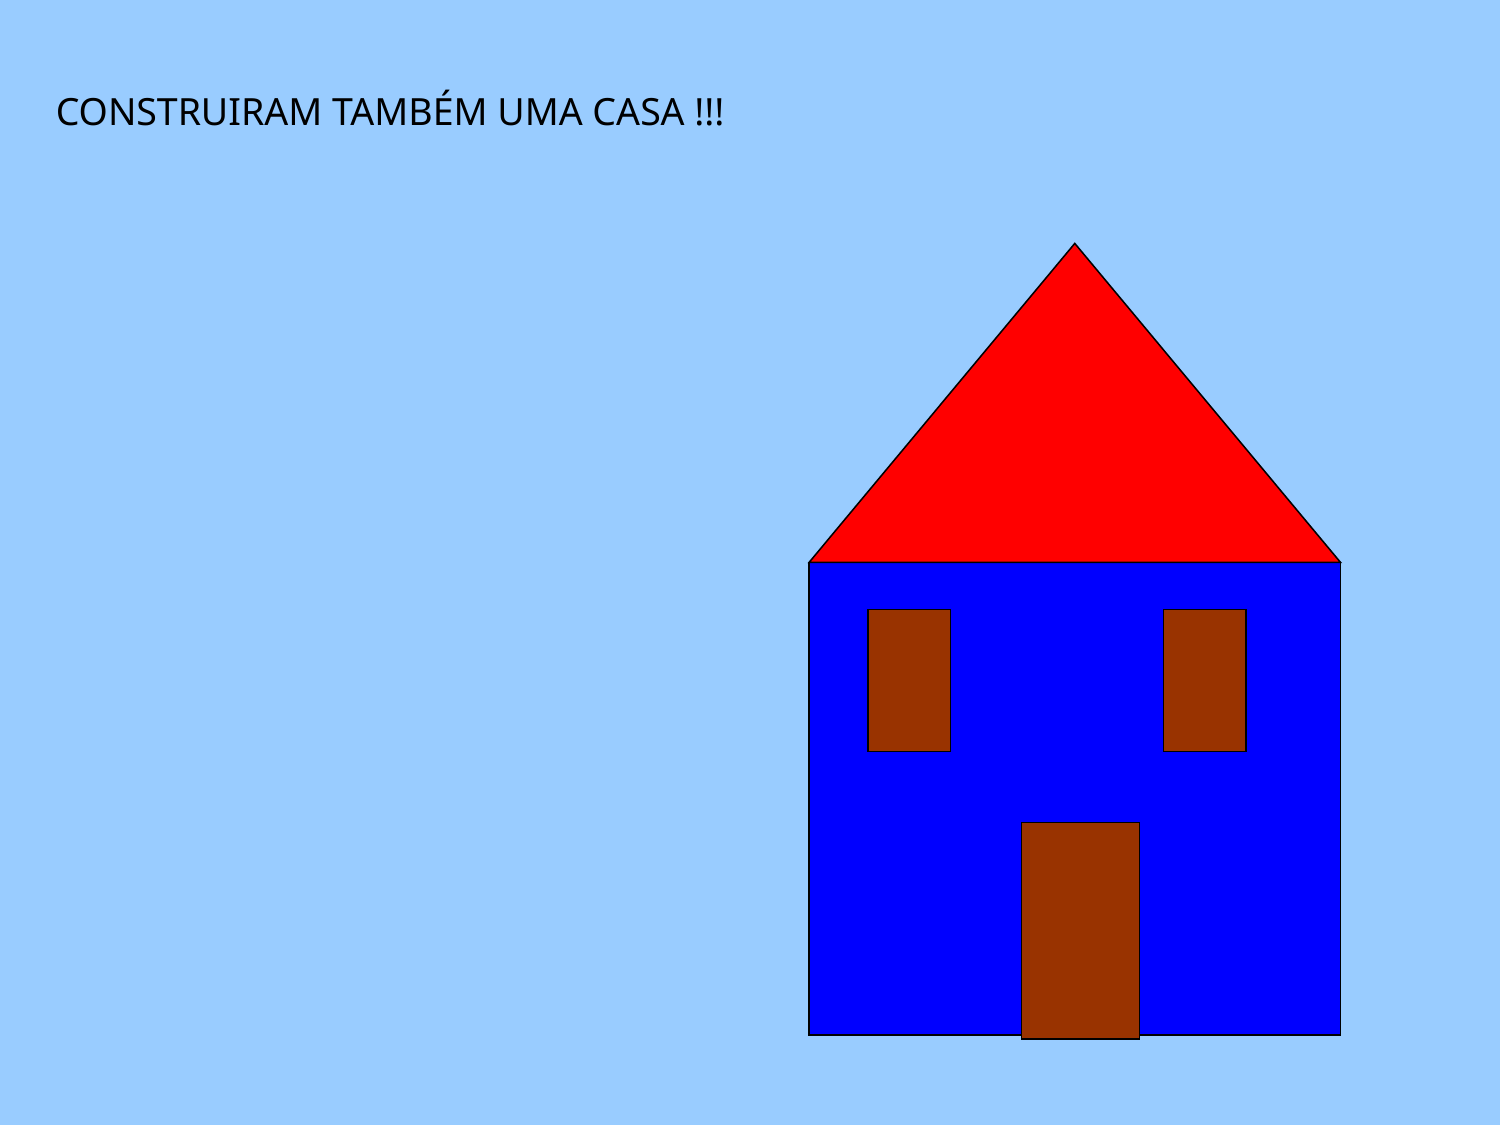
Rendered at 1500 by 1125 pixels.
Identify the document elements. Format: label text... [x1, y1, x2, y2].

text_box [809, 243, 1341, 1040]
text_box CONSTRUIRAM TAMBÉM UMA CASA !!! [41, 78, 792, 213]
